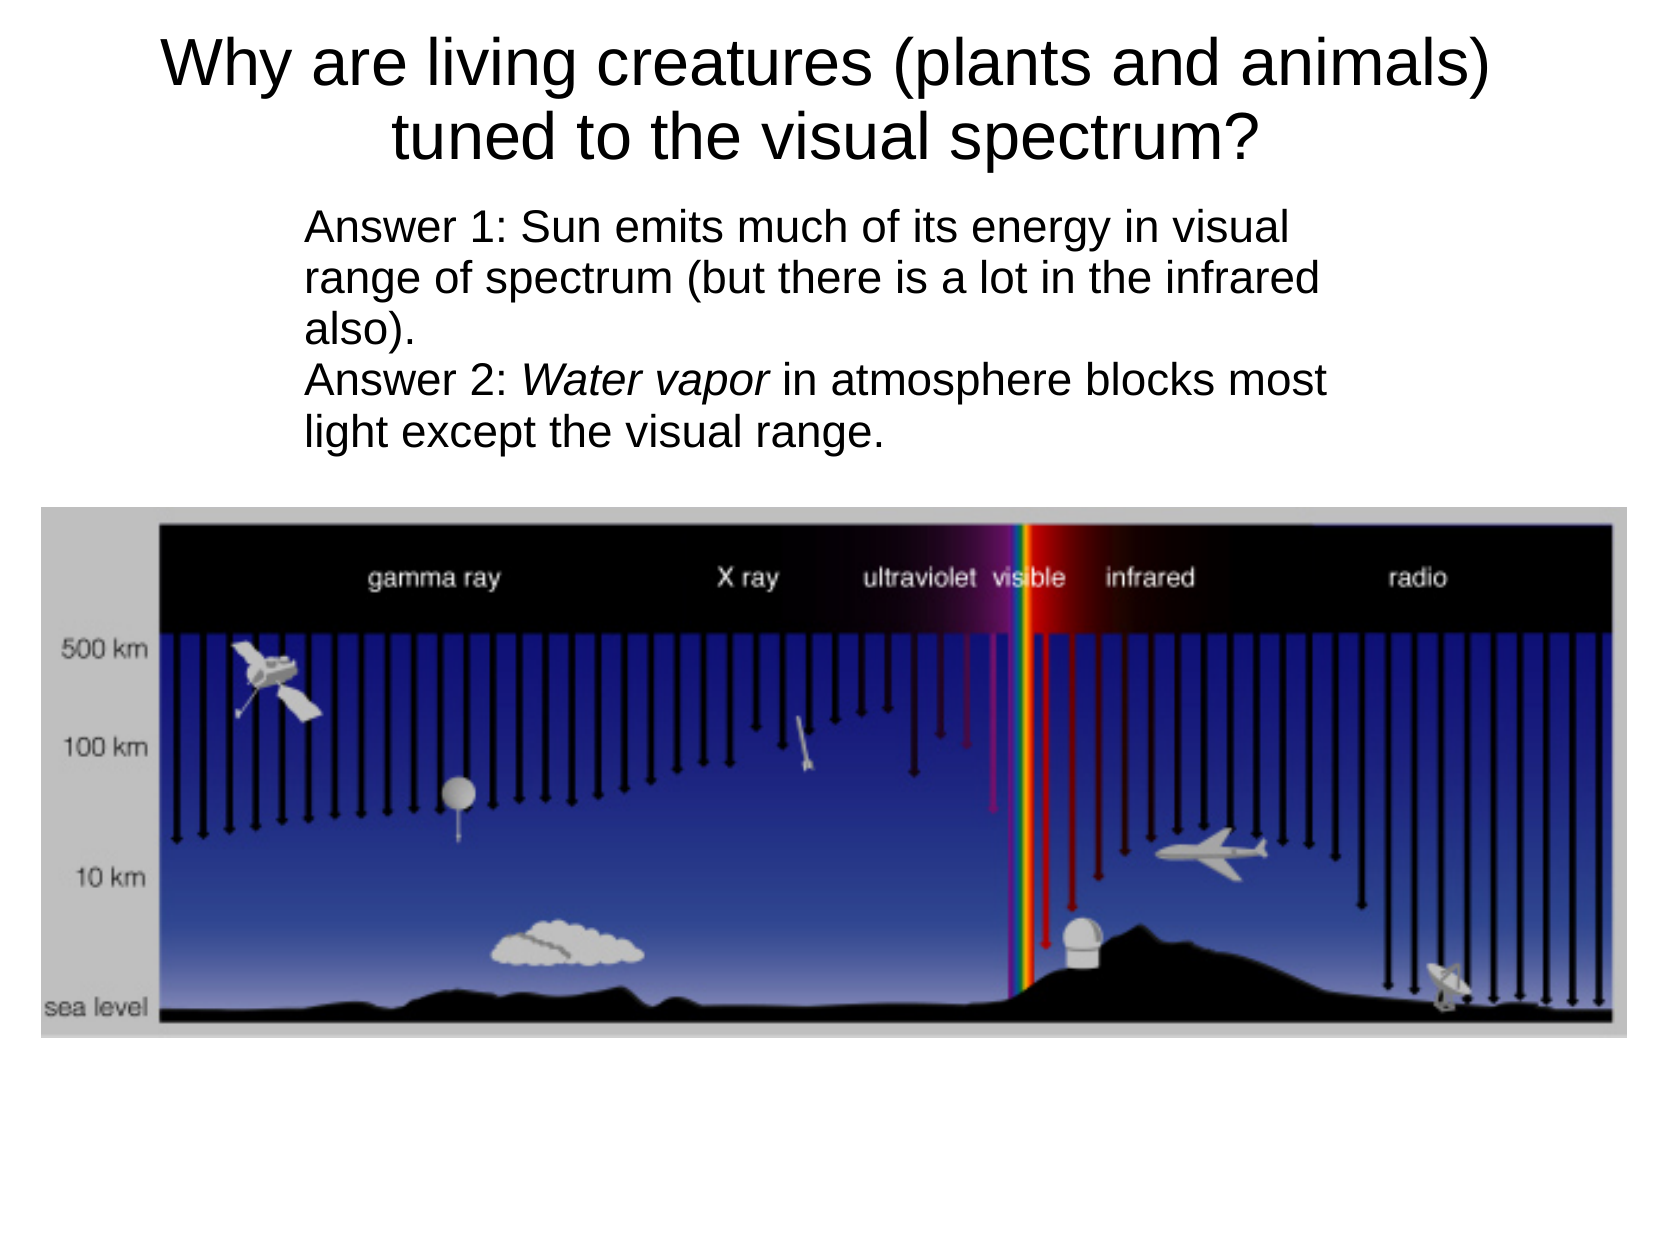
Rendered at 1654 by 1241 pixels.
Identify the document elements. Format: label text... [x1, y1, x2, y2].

picture [41, 507, 1627, 1038]
text_box Answer 1: Sun emits much of its energy in visual range of spectrum (but there is a lot in the infrared also). Answer 2: Water vapor in atmosphere blocks most light except the visual range. [289, 197, 1384, 465]
title Why are living creatures (plants and animals) tuned to the visual spectrum? [124, 2, 1530, 197]
